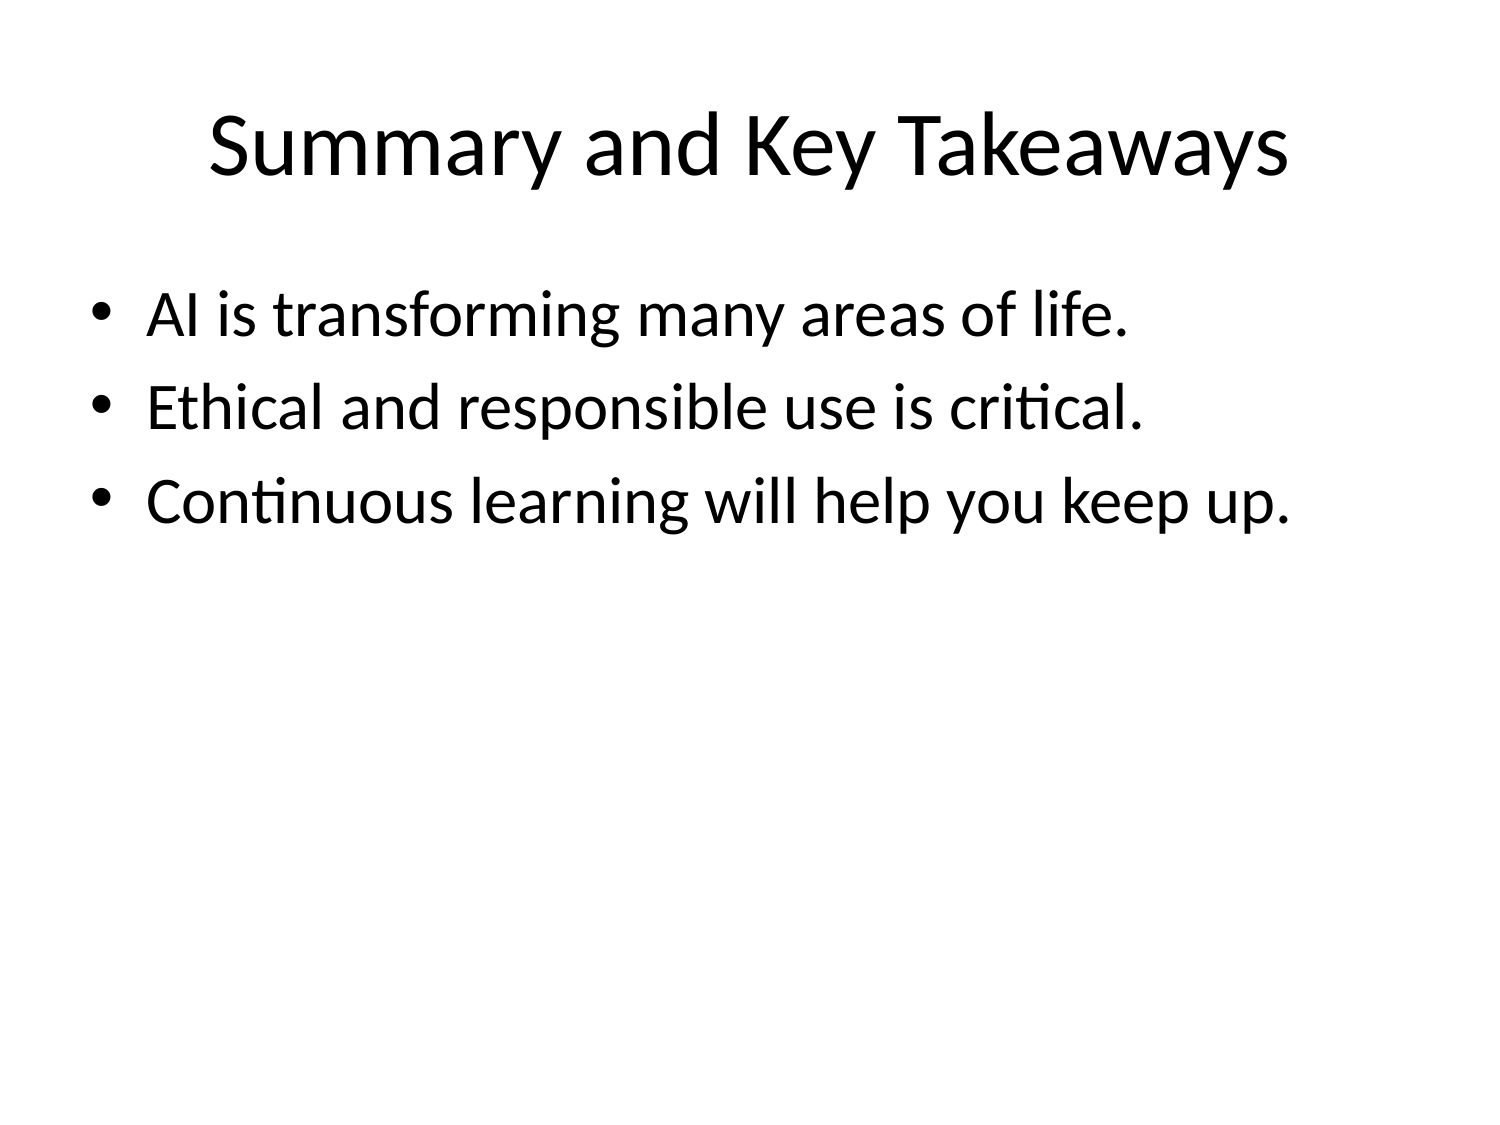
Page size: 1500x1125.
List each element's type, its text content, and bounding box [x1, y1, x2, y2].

title Summary and Key Takeaways [75, 45, 1425, 233]
list AI is transforming many areas of life. Ethical and responsible use is critical. Continuous learning will help you keep up. [75, 262, 1425, 1005]
